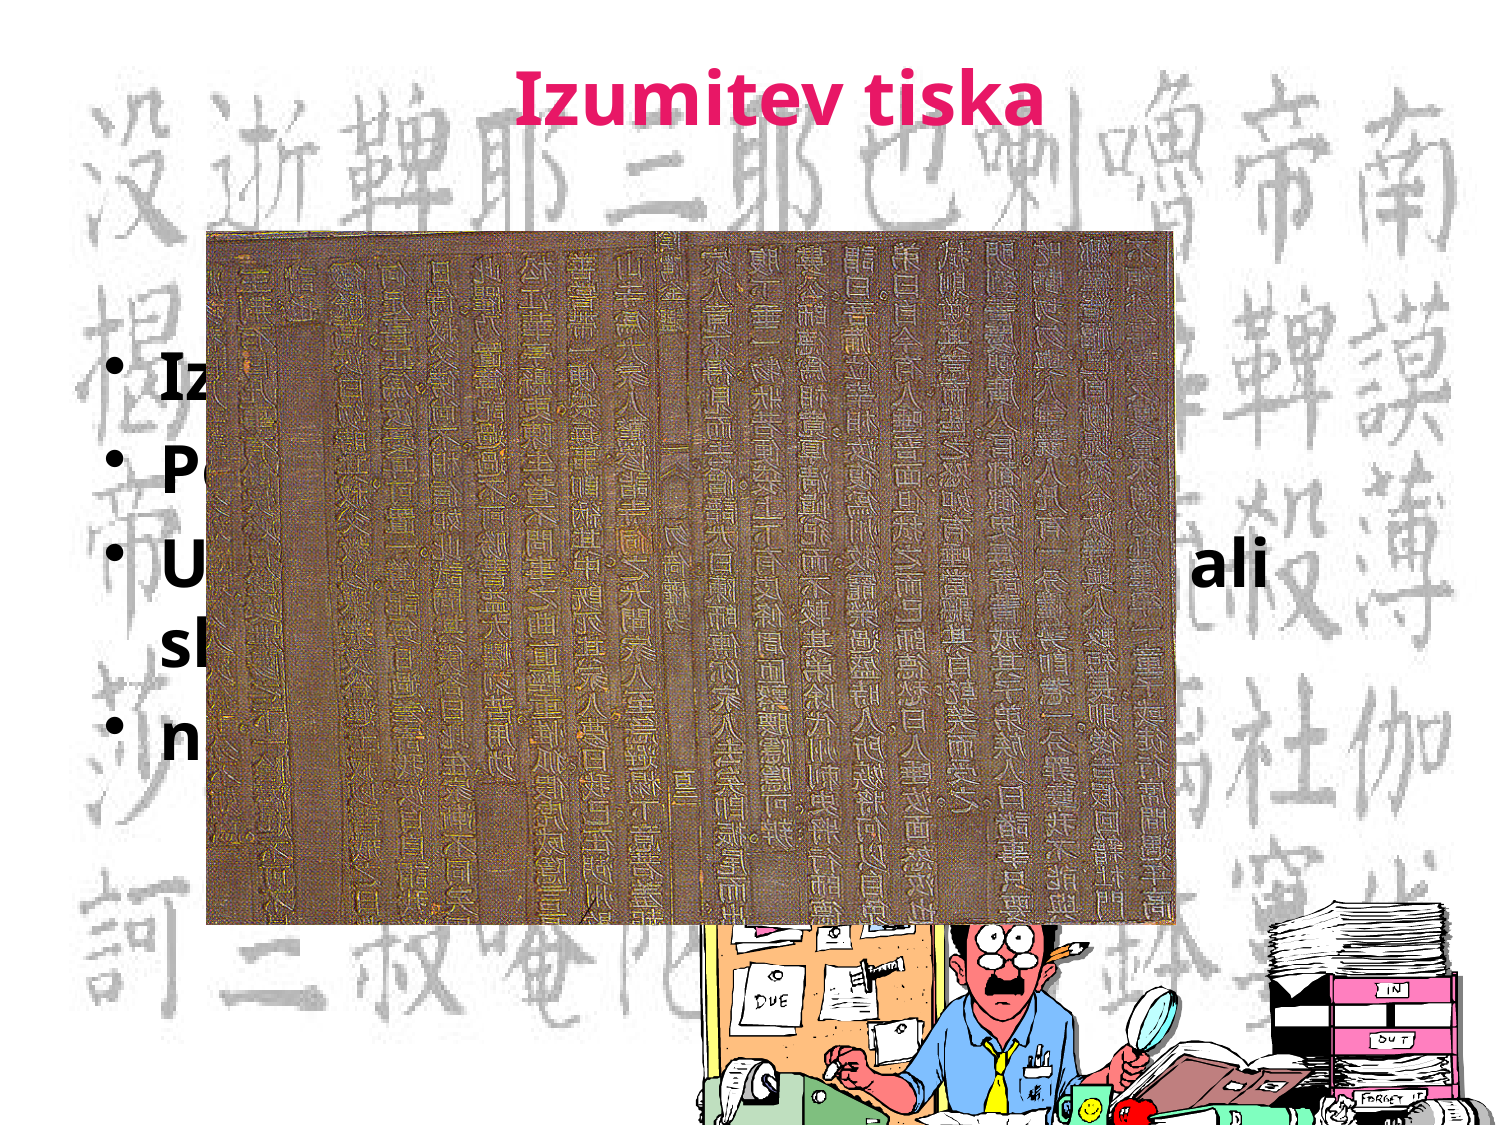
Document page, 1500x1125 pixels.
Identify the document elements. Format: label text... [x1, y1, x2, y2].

picture [0, 0, 1500, 1125]
picture [1082, 1069, 1099, 1074]
list Izumijo ga japonci in kitajci Postopek knjižno tiskanje Uporabljali so lesene, glinaste ali slonokoščene bloke namazali so jih s črnilom [88, 326, 1439, 1069]
text_box Izumitev tiska [419, 42, 1164, 211]
